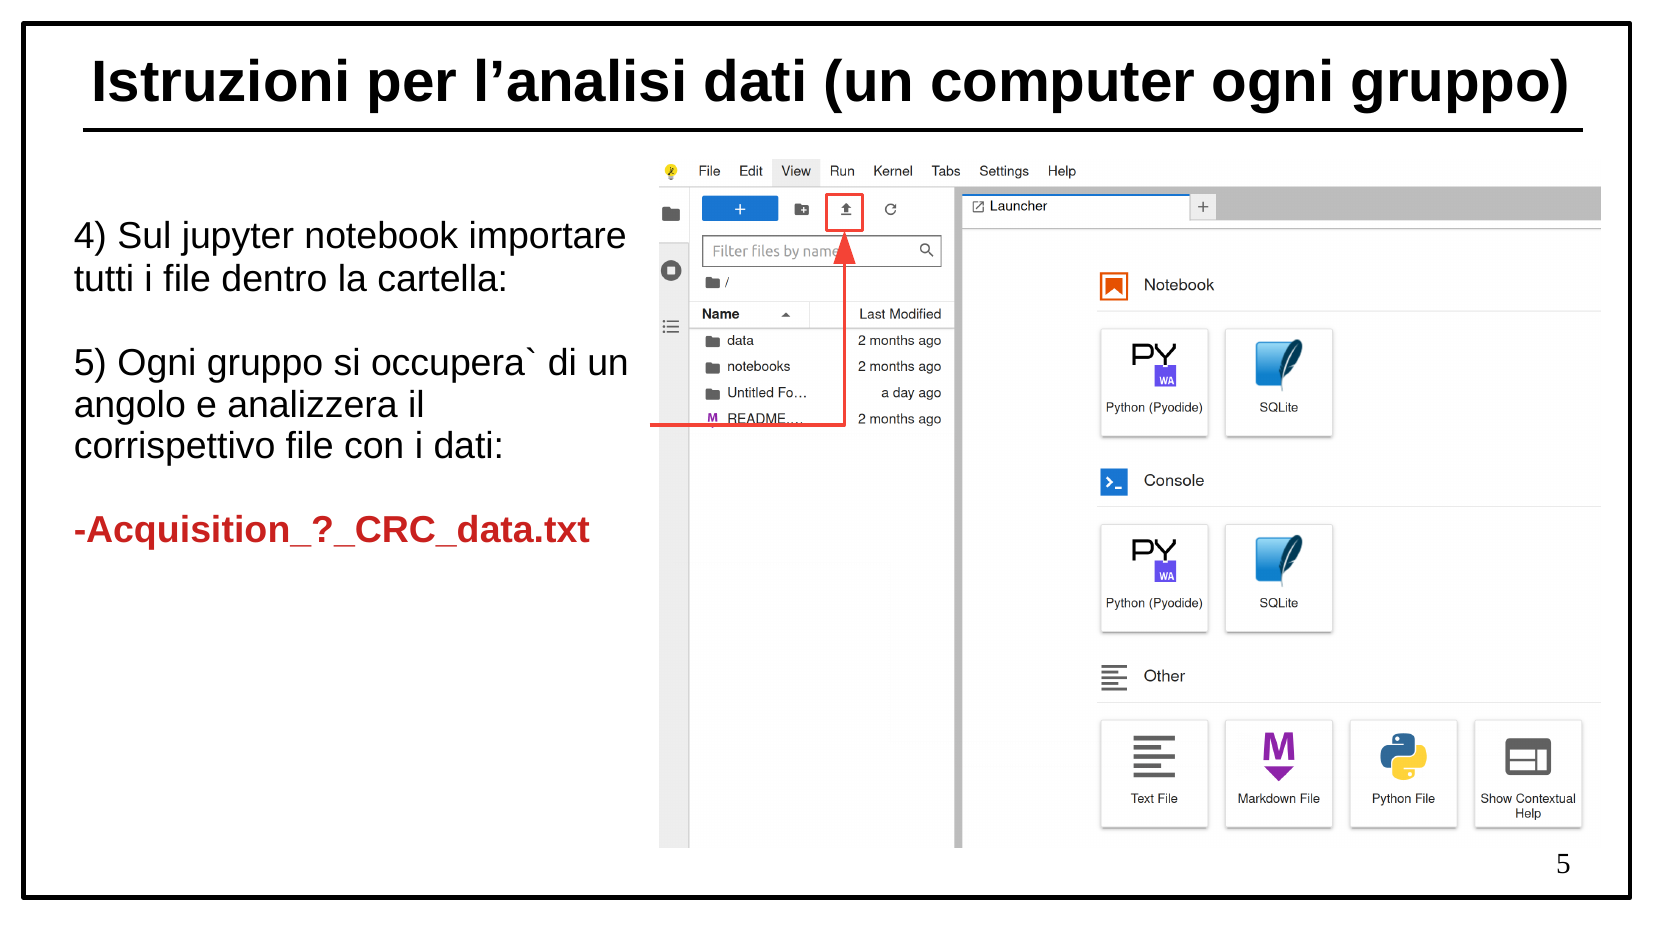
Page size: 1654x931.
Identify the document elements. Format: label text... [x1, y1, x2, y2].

text_box [826, 194, 863, 231]
picture [659, 187, 1601, 848]
text_box 4) Sul jupyter notebook importare tutti i file dentro la cartella: 5) Ogni gruppo si occupera` di un angolo e analizzera il corrispettivo file con i dati: -Acquisition_?_CRC_data.txt [59, 207, 650, 643]
text_box Istruzioni per l’analisi dati (un computer ogni gruppo) [76, 41, 1601, 187]
